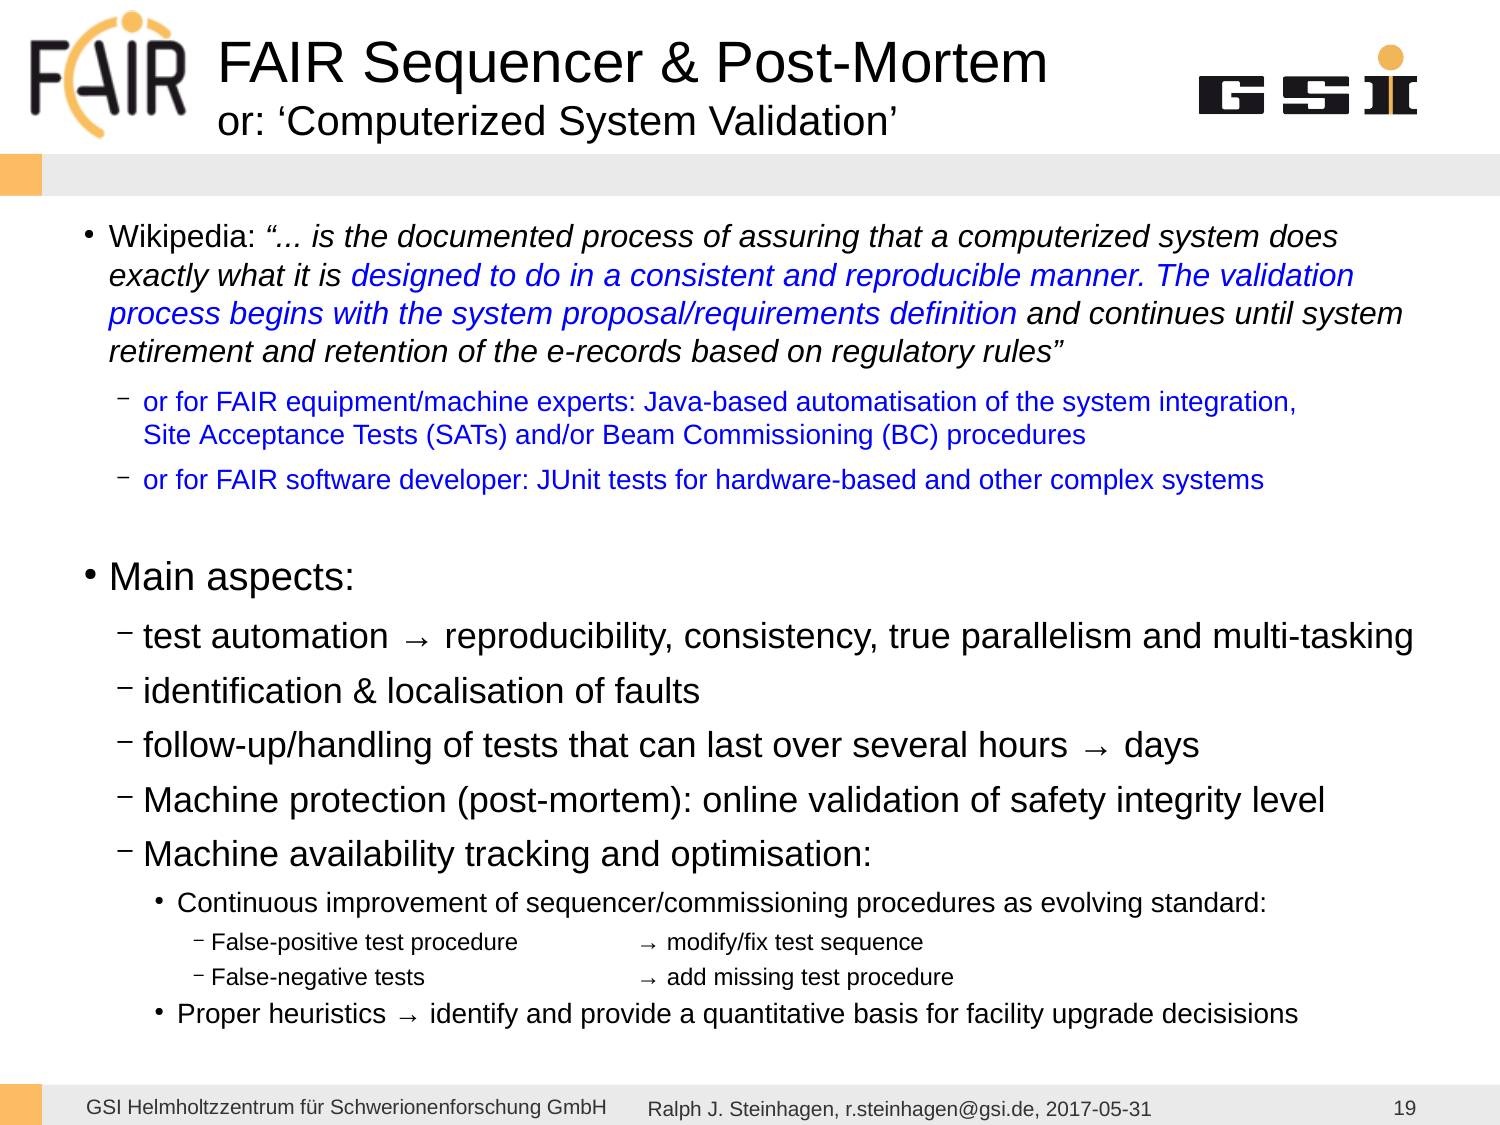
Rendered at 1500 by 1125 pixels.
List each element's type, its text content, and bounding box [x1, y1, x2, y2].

title FAIR Sequencer & Post-Mortem or: ‘Computerized System Validation’ [217, 20, 1180, 147]
picture [1197, 42, 1419, 117]
list Wikipedia: “... is the documented process of assuring that a computerized system does exactly what it is designed to do in a consistent and reproducible manner. The validation process begins with the system proposal/requirements definition and continues until system retirement and retention of the e-records based on regulatory rules” or for FAIR equipment/machine experts: Java-based automatisation of the system integration, Site Acceptance Tests (SATs) and/or Beam Commissioning (BC) procedures or for FAIR software developer: JUnit tests for hardware-based and other complex systems Main aspects: test automation → reproducibility, consistency, true parallelism and multi-tasking identification & localisation of faults follow-up/handling of tests that can last over several hours → days Machine protection (post-mortem): online validation of safety integrity level Machine availability tracking and optimisation: Continuous improvement of sequencer/commissioning procedures as evolving standard: False-positive test procedure → modify/fix test sequence False-negative tests → add missing test procedure Proper heuristics → identify and provide a quantitative basis for facility upgrade decisisions [75, 215, 1425, 1055]
picture [30, 9, 187, 141]
